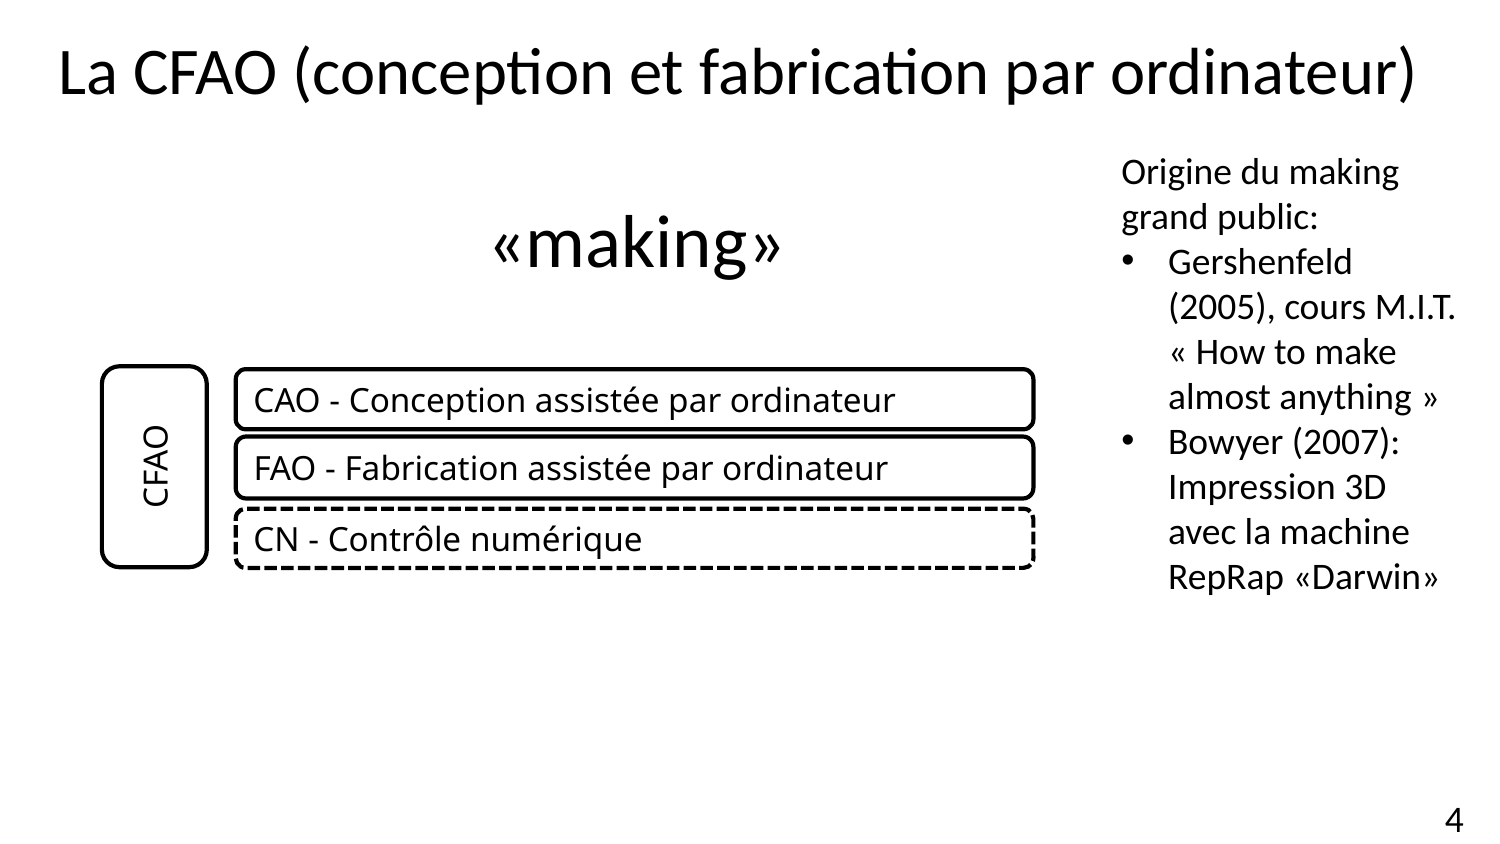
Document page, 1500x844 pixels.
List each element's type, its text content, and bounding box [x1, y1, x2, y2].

text_box «making» [472, 203, 802, 294]
text_box CN - Contrôle numérique [235, 508, 1034, 568]
slide_number <numéro> [1430, 788, 1489, 833]
text_box CAO - Conception assistée par ordinateur [235, 369, 1034, 430]
title La CFAO (conception et fabrication par ordinateur) [29, 20, 1447, 113]
text_box CFAO [101, 366, 207, 568]
text_box FAO - Fabrication assistée par ordinateur [235, 436, 1034, 499]
text_box Origine du making grand public: Gershenfeld (2005), cours M.I.T. « How to make almost anything » Bowyer (2007): Impression 3D avec la machine RepRap «Darwin» [1106, 139, 1474, 605]
